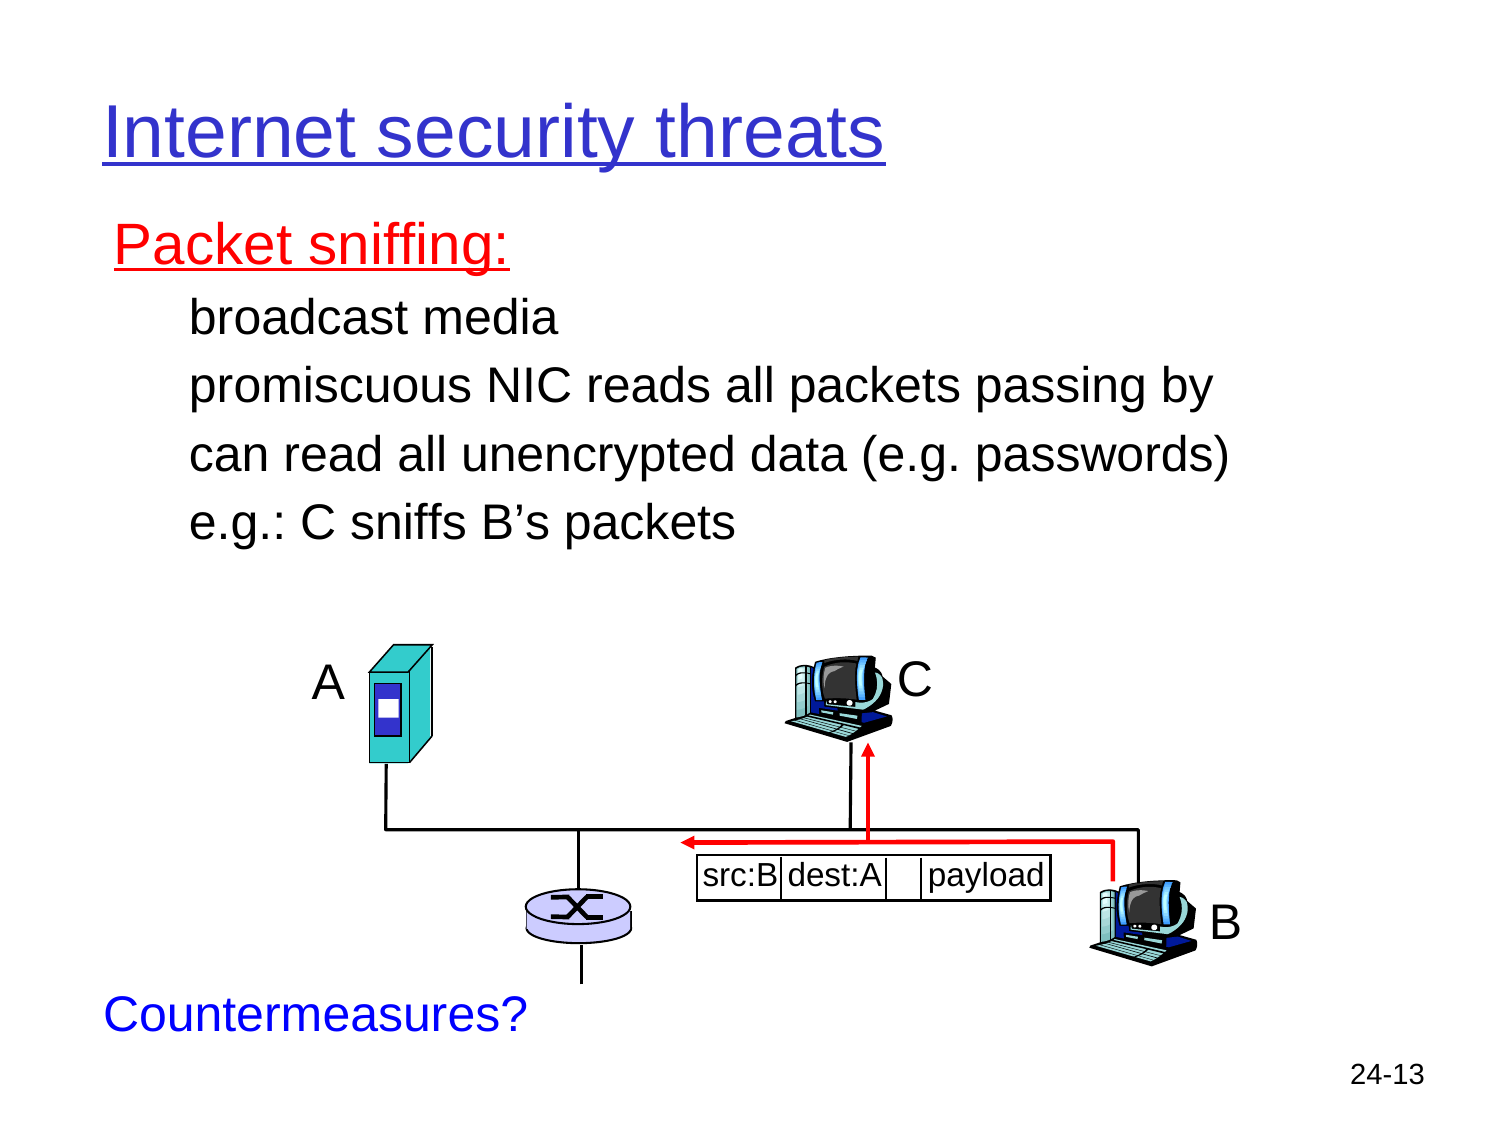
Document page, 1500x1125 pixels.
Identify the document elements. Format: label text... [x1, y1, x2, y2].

text_box [525, 889, 632, 944]
text_box B [1194, 887, 1258, 959]
picture [784, 654, 895, 742]
title Internet security threats [87, 37, 1363, 225]
text_box src:B dest:A payload [685, 848, 1063, 902]
list Packet sniffing: broadcast media promiscuous NIC reads all packets passing by can read all unencrypted data (e.g. passwords) e.g.: C sniffs B’s packets [99, 204, 1375, 558]
text_box Countermeasures? [88, 978, 544, 1050]
text_box C [881, 643, 948, 715]
text_box [369, 644, 433, 764]
picture [1089, 879, 1199, 967]
text_box A [296, 647, 360, 719]
